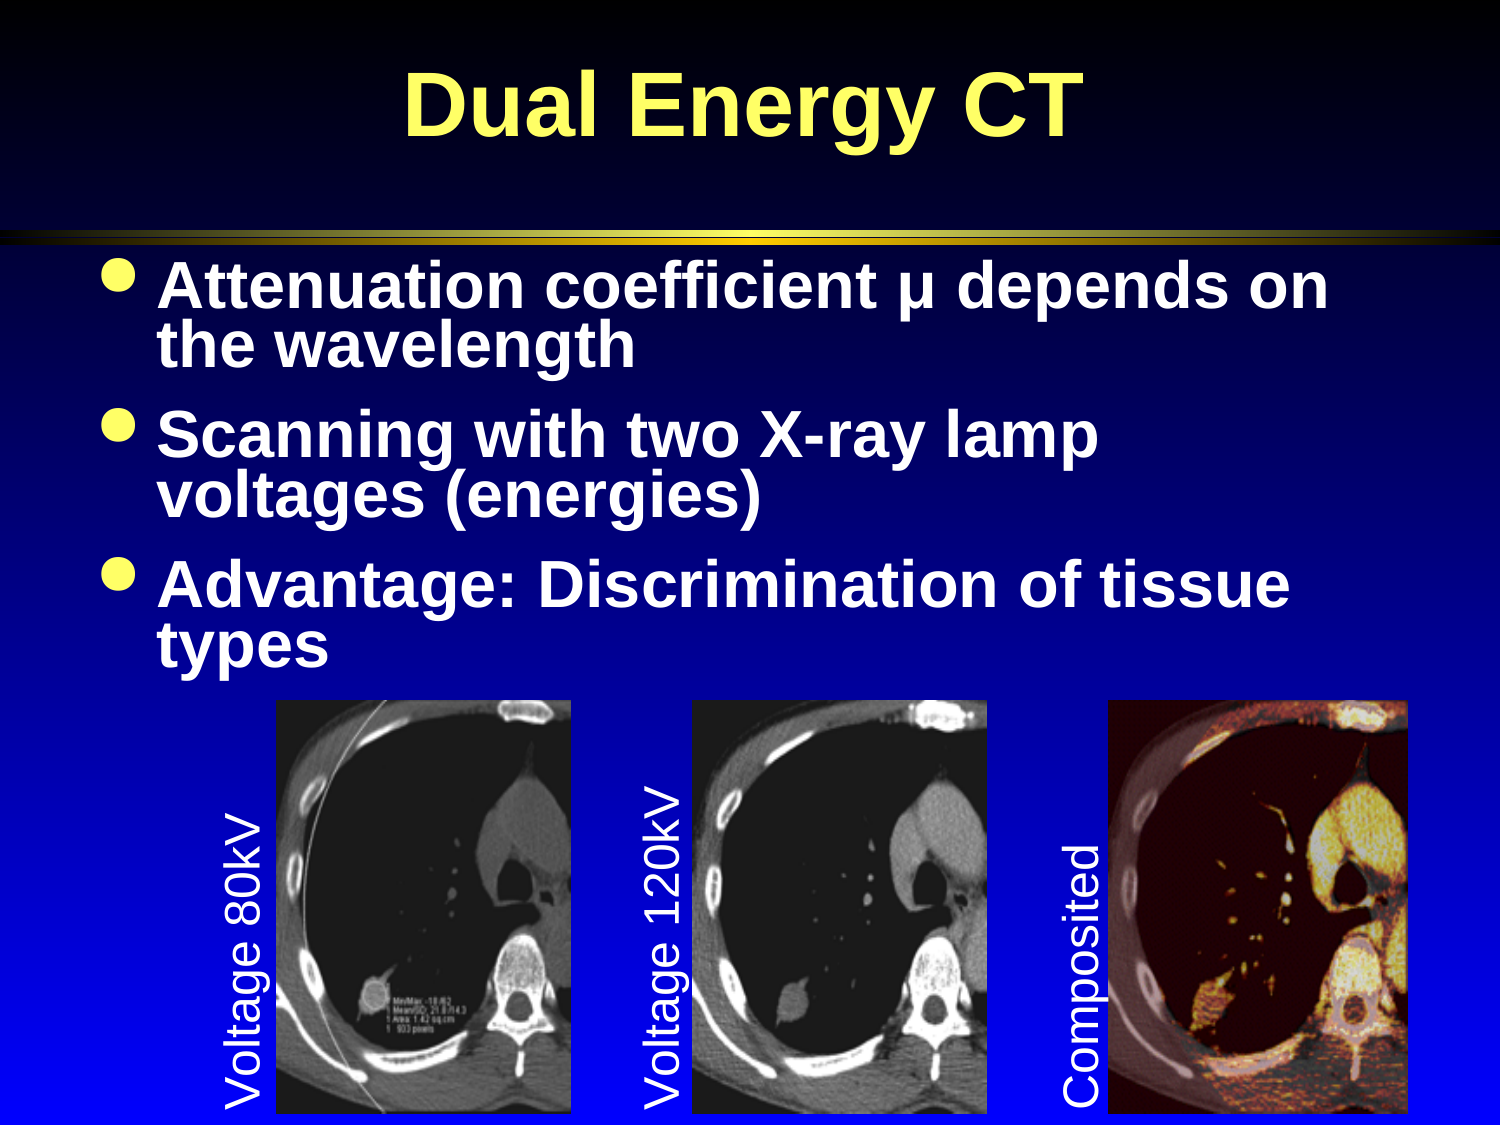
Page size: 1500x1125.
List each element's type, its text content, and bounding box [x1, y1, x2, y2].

picture [692, 700, 987, 1114]
text_box Voltage 120kV [629, 785, 686, 1111]
picture [276, 700, 571, 1114]
list Attenuation coefficient μ depends on the wavelength Scanning with two X-ray lamp voltages (energies) Advantage: Discrimination of tissue types [99, 260, 1388, 1009]
text_box Voltage 80kV [209, 813, 266, 1111]
title Dual Energy CT [99, 0, 1388, 226]
text_box Composited [1048, 843, 1105, 1111]
picture [1108, 700, 1408, 1114]
